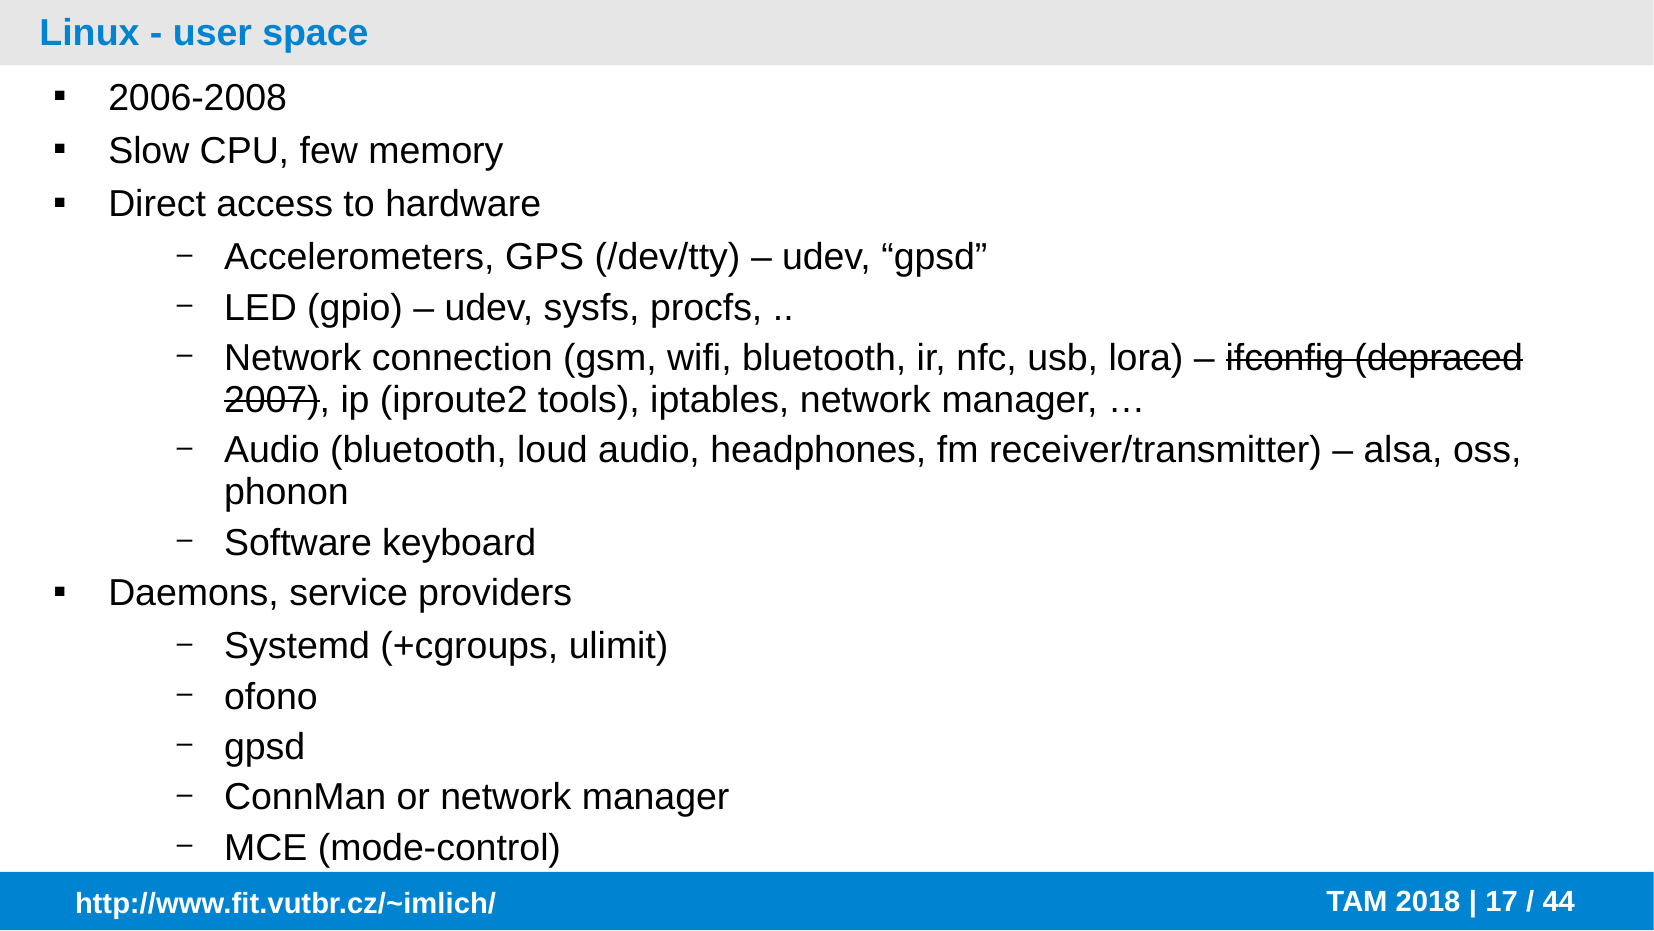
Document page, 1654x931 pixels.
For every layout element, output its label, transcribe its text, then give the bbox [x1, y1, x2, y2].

title Linux - user space [39, 4, 1615, 61]
list 2006-2008 Slow CPU, few memory Direct access to hardware Accelerometers, GPS (/dev/tty) – udev, “gpsd” LED (gpio) – udev, sysfs, procfs, .. Network connection (gsm, wifi, bluetooth, ir, nfc, usb, lora) – ifconfig (depraced 2007), ip (iproute2 tools), iptables, network manager, … Audio (bluetooth, loud audio, headphones, fm receiver/transmitter) – alsa, oss, phonon Software keyboard Daemons, service providers Systemd (+cgroups, ulimit) ofono gpsd ConnMan or network manager MCE (mode-control) [37, 76, 1613, 869]
